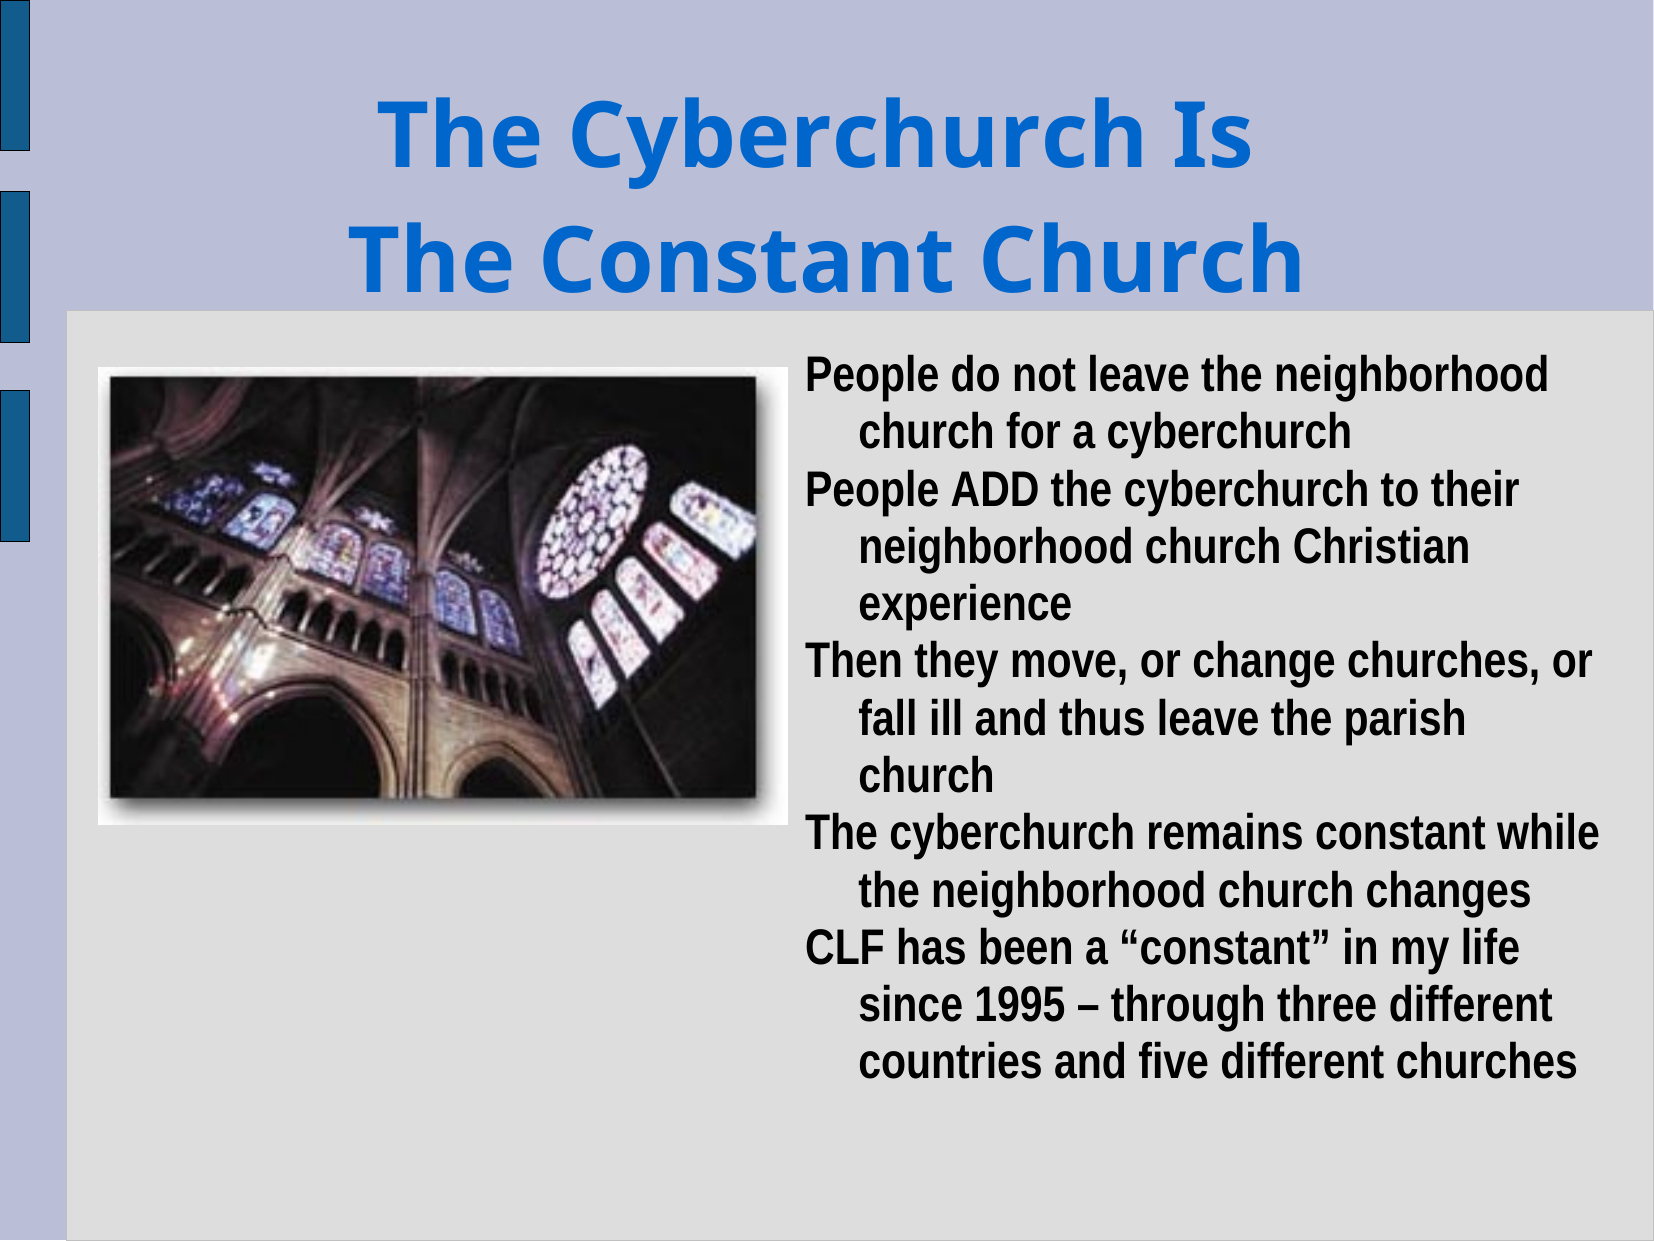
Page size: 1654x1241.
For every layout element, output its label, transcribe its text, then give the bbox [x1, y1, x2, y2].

title The Cyberchurch Is The Constant Church [121, 81, 1534, 309]
list People do not leave the neighborhood church for a cyberchurch People ADD the cyberchurch to their neighborhood church Christian experience Then they move, or change churches, or fall ill and thus leave the parish church The cyberchurch remains constant while the neighborhood church changes CLF has been a “constant” in my life since 1995 – through three different countries and five different churches [787, 344, 1613, 1133]
picture [98, 367, 787, 826]
